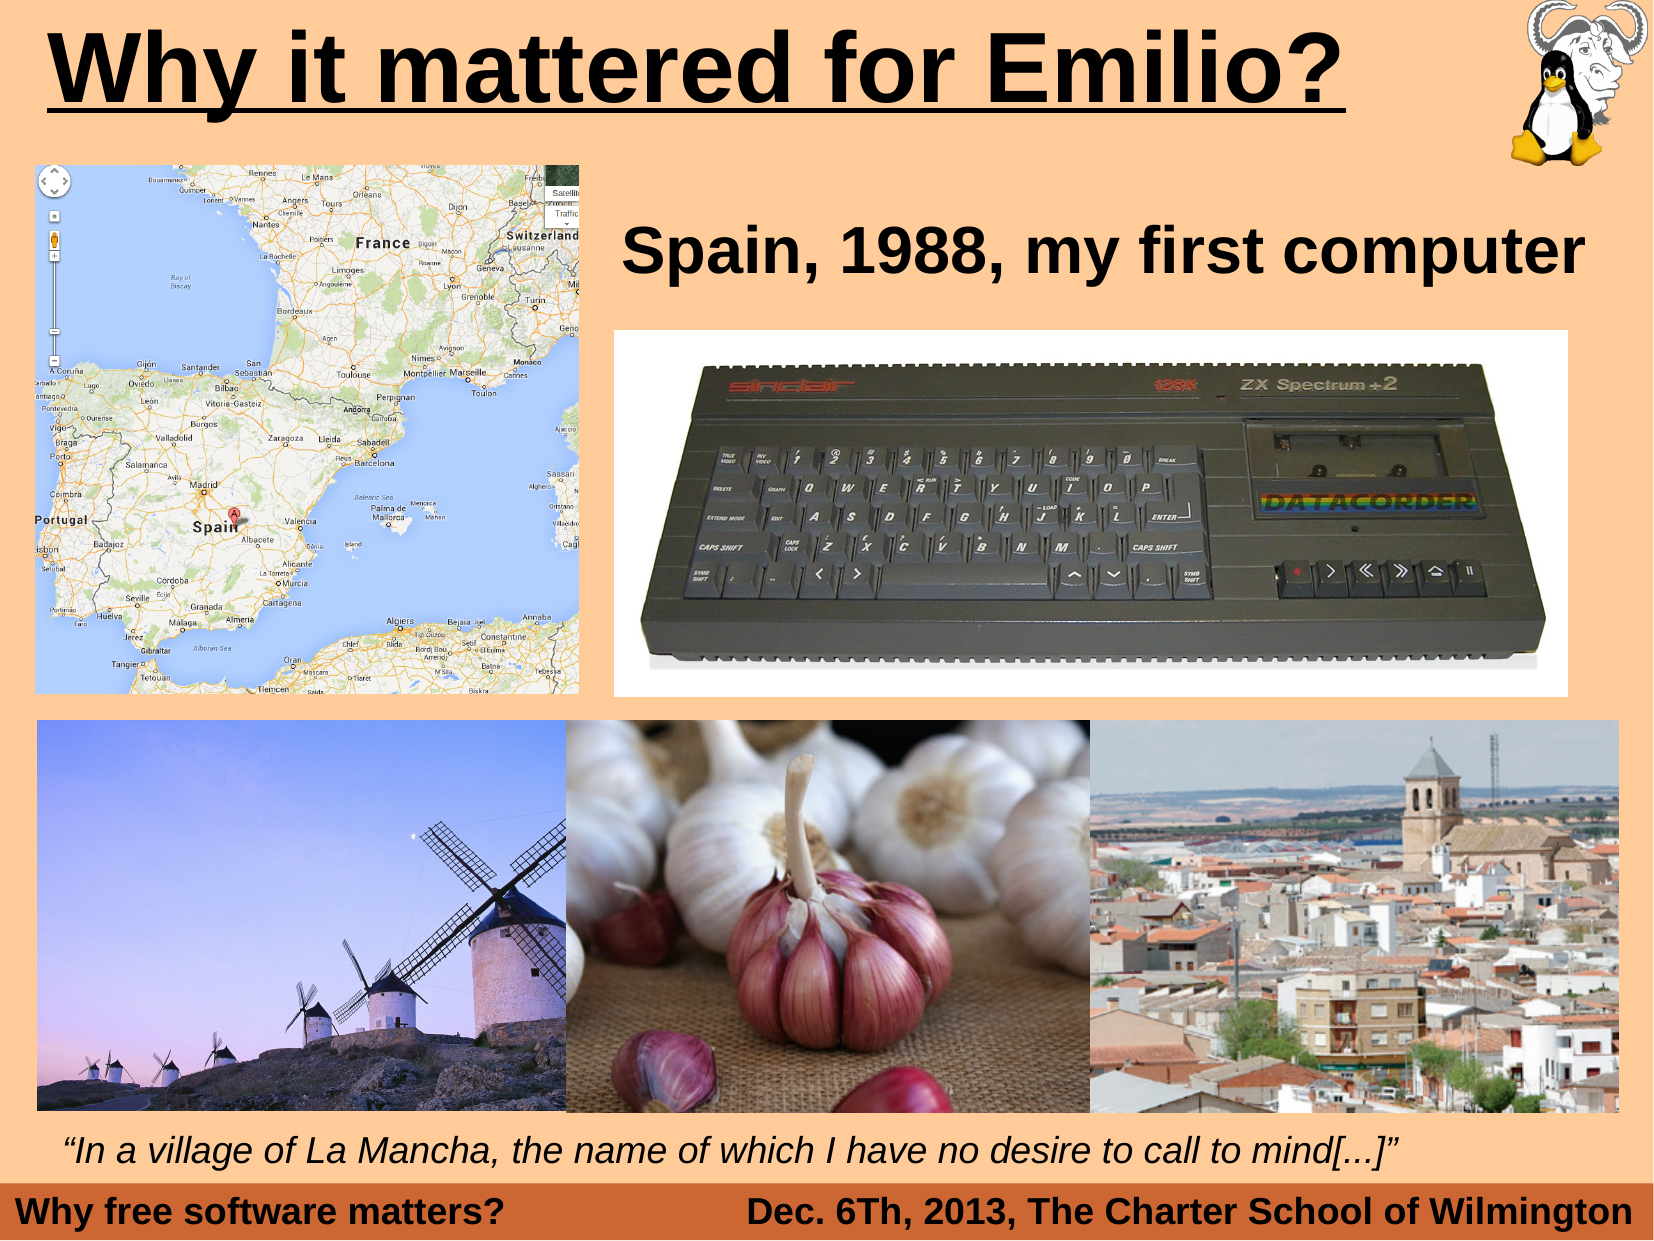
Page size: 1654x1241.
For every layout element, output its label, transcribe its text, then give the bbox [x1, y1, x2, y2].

picture [614, 330, 1568, 697]
text_box “In a village of La Mancha, the name of which I have no desire to call to mind[...]” [47, 1122, 1414, 1179]
title Why it mattered for Emilio? [0, 0, 1394, 142]
text_box Spain, 1988, my first computer [606, 205, 1605, 296]
picture [1511, 0, 1648, 166]
picture [37, 720, 1619, 1113]
picture [35, 165, 579, 694]
text_box Why free software matters? Dec. 6Th, 2013, The Charter School of Wilmington [0, 1183, 1654, 1241]
